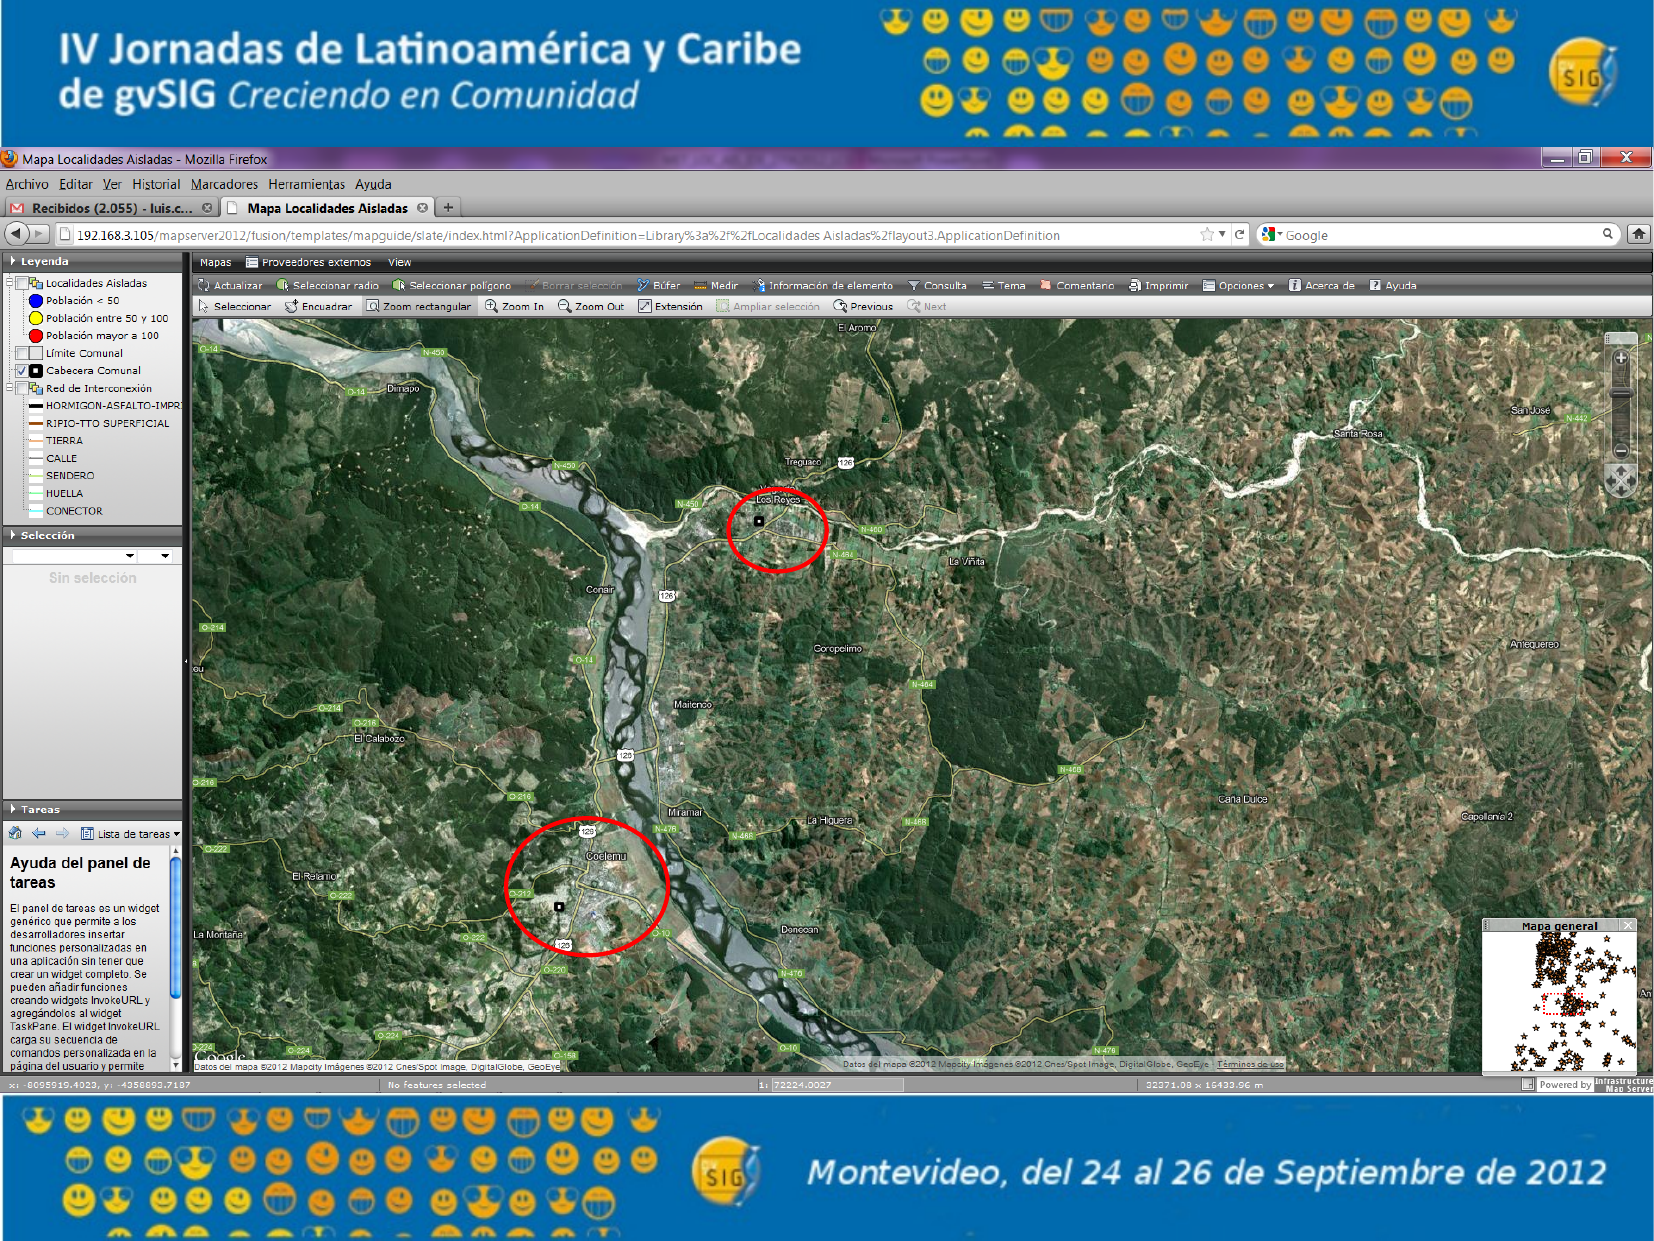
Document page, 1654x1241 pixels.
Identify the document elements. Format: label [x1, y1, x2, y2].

text_box [728, 489, 827, 572]
picture [0, 0, 1654, 1241]
text_box [506, 818, 669, 956]
